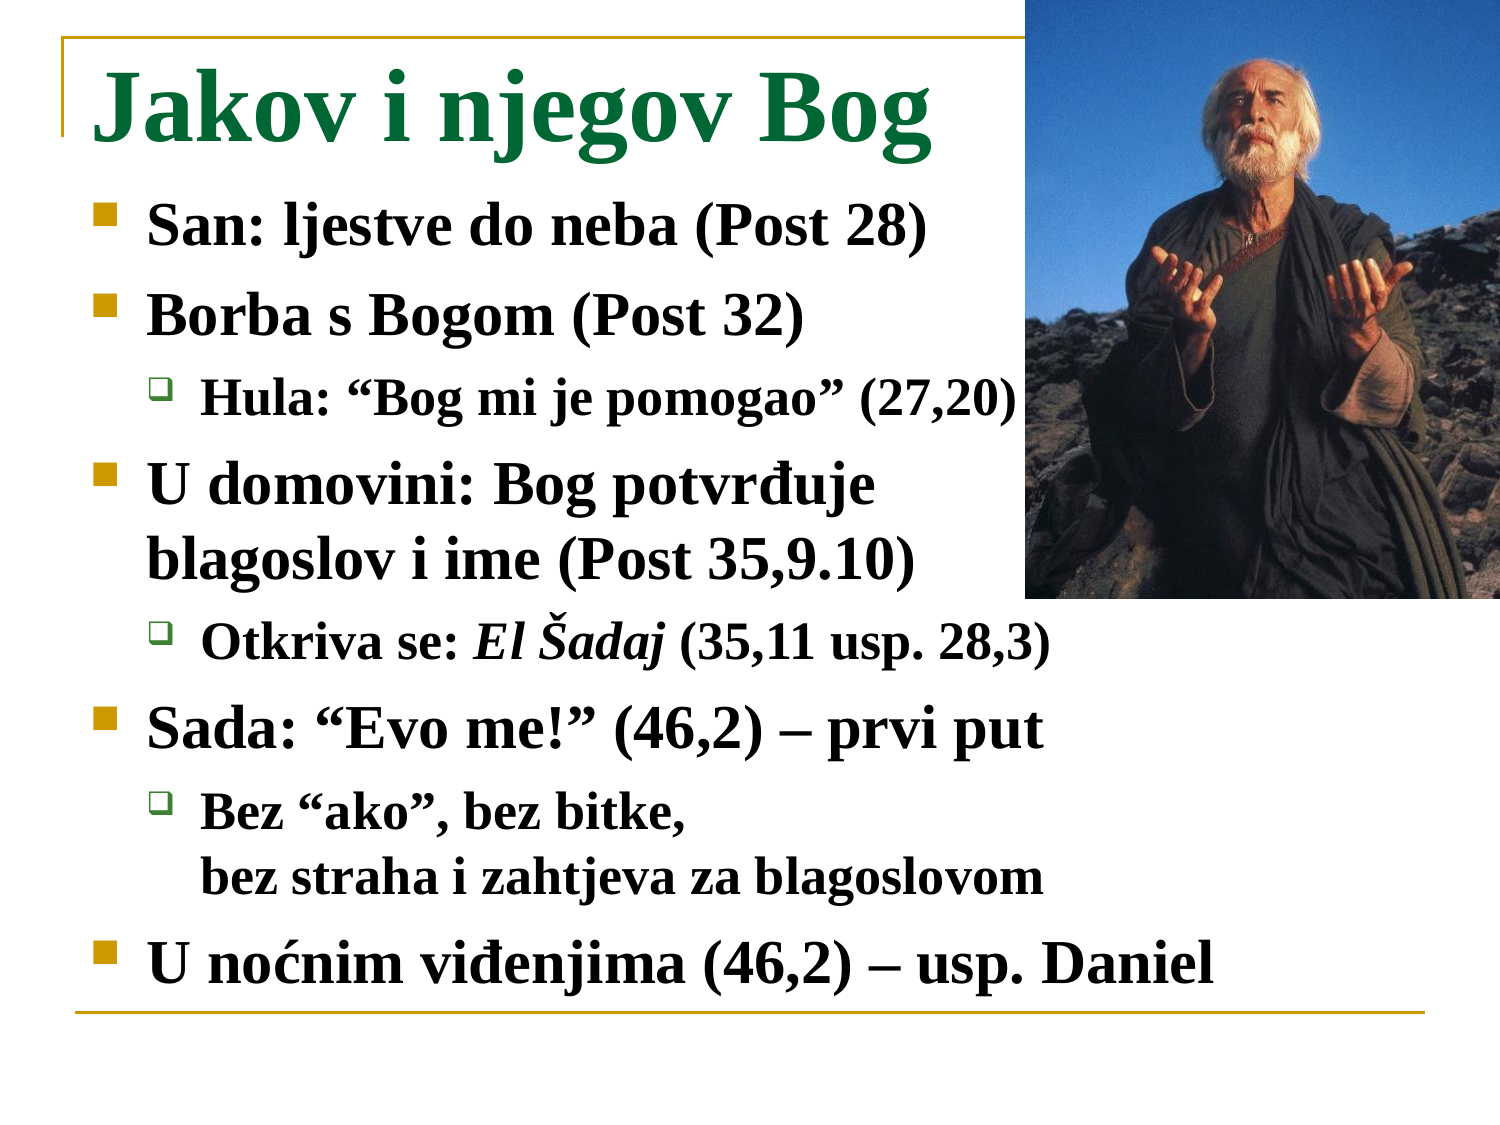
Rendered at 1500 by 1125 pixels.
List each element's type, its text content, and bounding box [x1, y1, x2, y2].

picture [1025, 0, 1500, 599]
title Jakov i njegov Bog [75, 29, 1025, 174]
list San: ljestve do neba (Post 28) Borba s Bogom (Post 32) Hula: “Bog mi je pomogao” (27,20) U domovini: Bog potvrđuje blagoslov i ime (Post 35,9.10) Otkriva se: El Šadaj (35,11 usp. 28,3) Sada: “Evo me!” (46,2) – prvi put Bez “ako”, bez bitke, bez straha i zahtjeva za blagoslovom U noćnim viđenjima (46,2) – usp. Daniel [75, 174, 1426, 1006]
